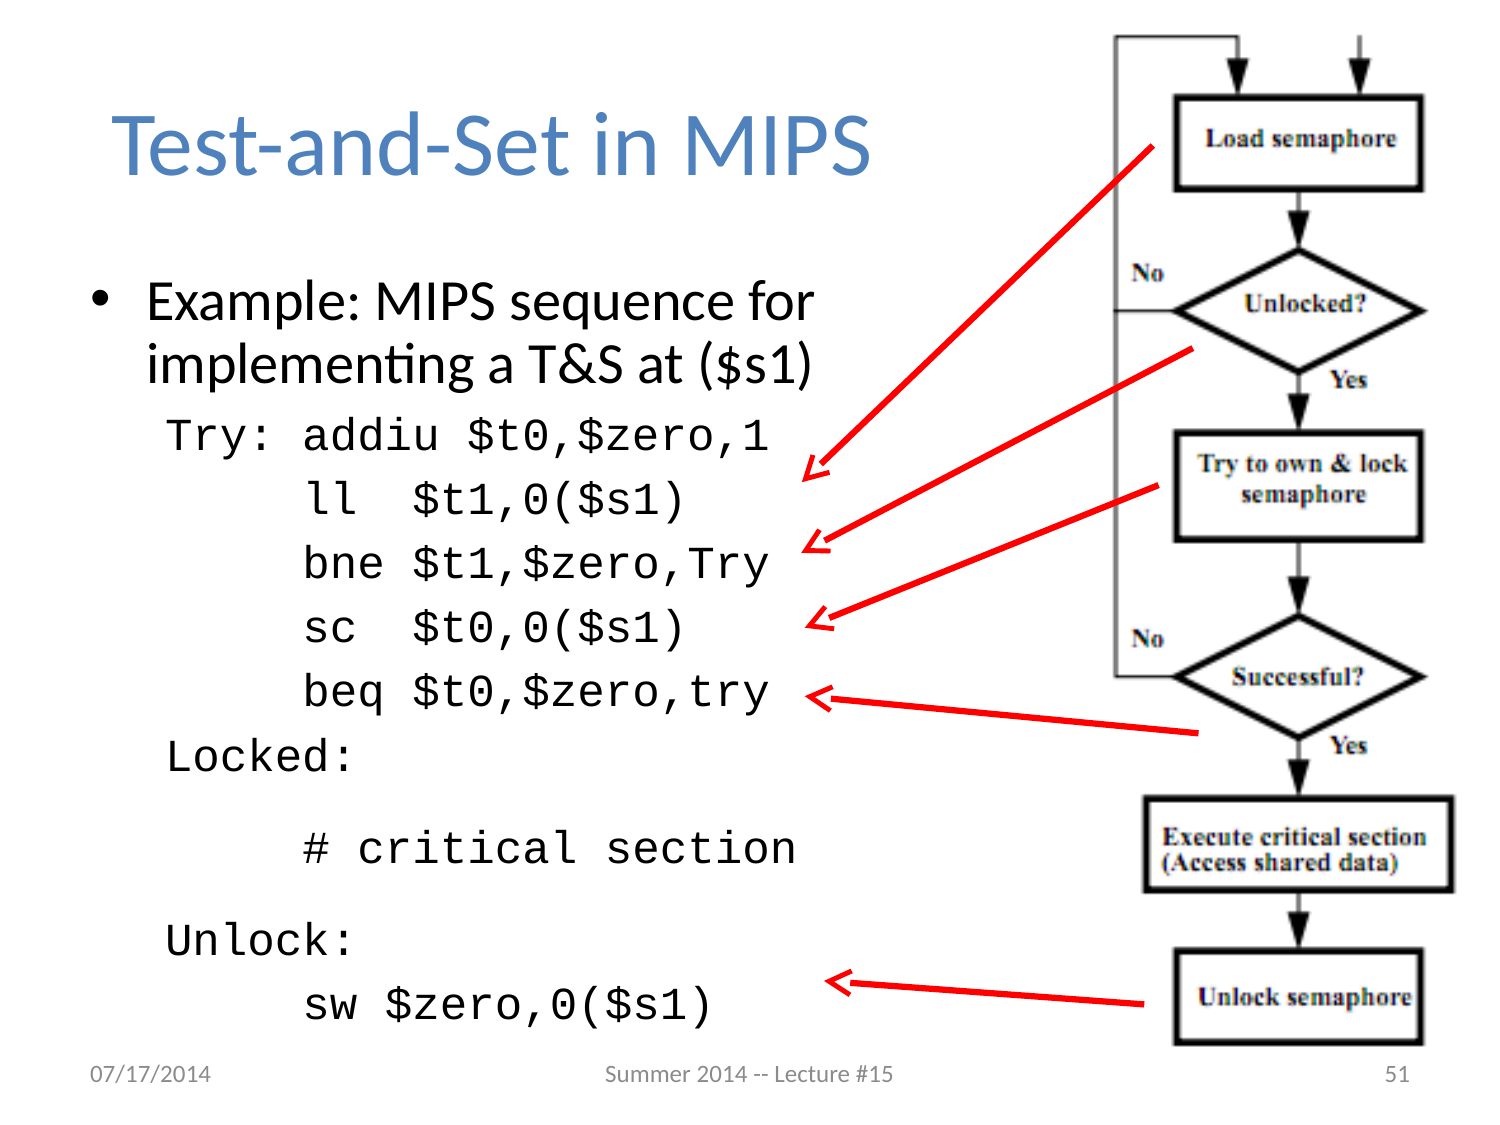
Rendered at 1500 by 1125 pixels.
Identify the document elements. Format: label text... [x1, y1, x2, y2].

title Test-and-Set in MIPS [75, 45, 931, 233]
slide_number <number> [1074, 1042, 1425, 1103]
list Example: MIPS sequence for implementing a T&S at ($s1) Try: addiu $t0,$zero,1 ll $t1,0($s1) bne $t1,$zero,Try sc $t0,0($s1) beq $t0,$zero,try Locked: # critical section Unlock: sw $zero,0($s1) [75, 262, 1131, 1125]
footer Summer 2014 -- Lecture #15 [512, 1042, 988, 1103]
slide_number 07/17/2014 [75, 1042, 425, 1103]
picture [1081, 13, 1500, 1062]
